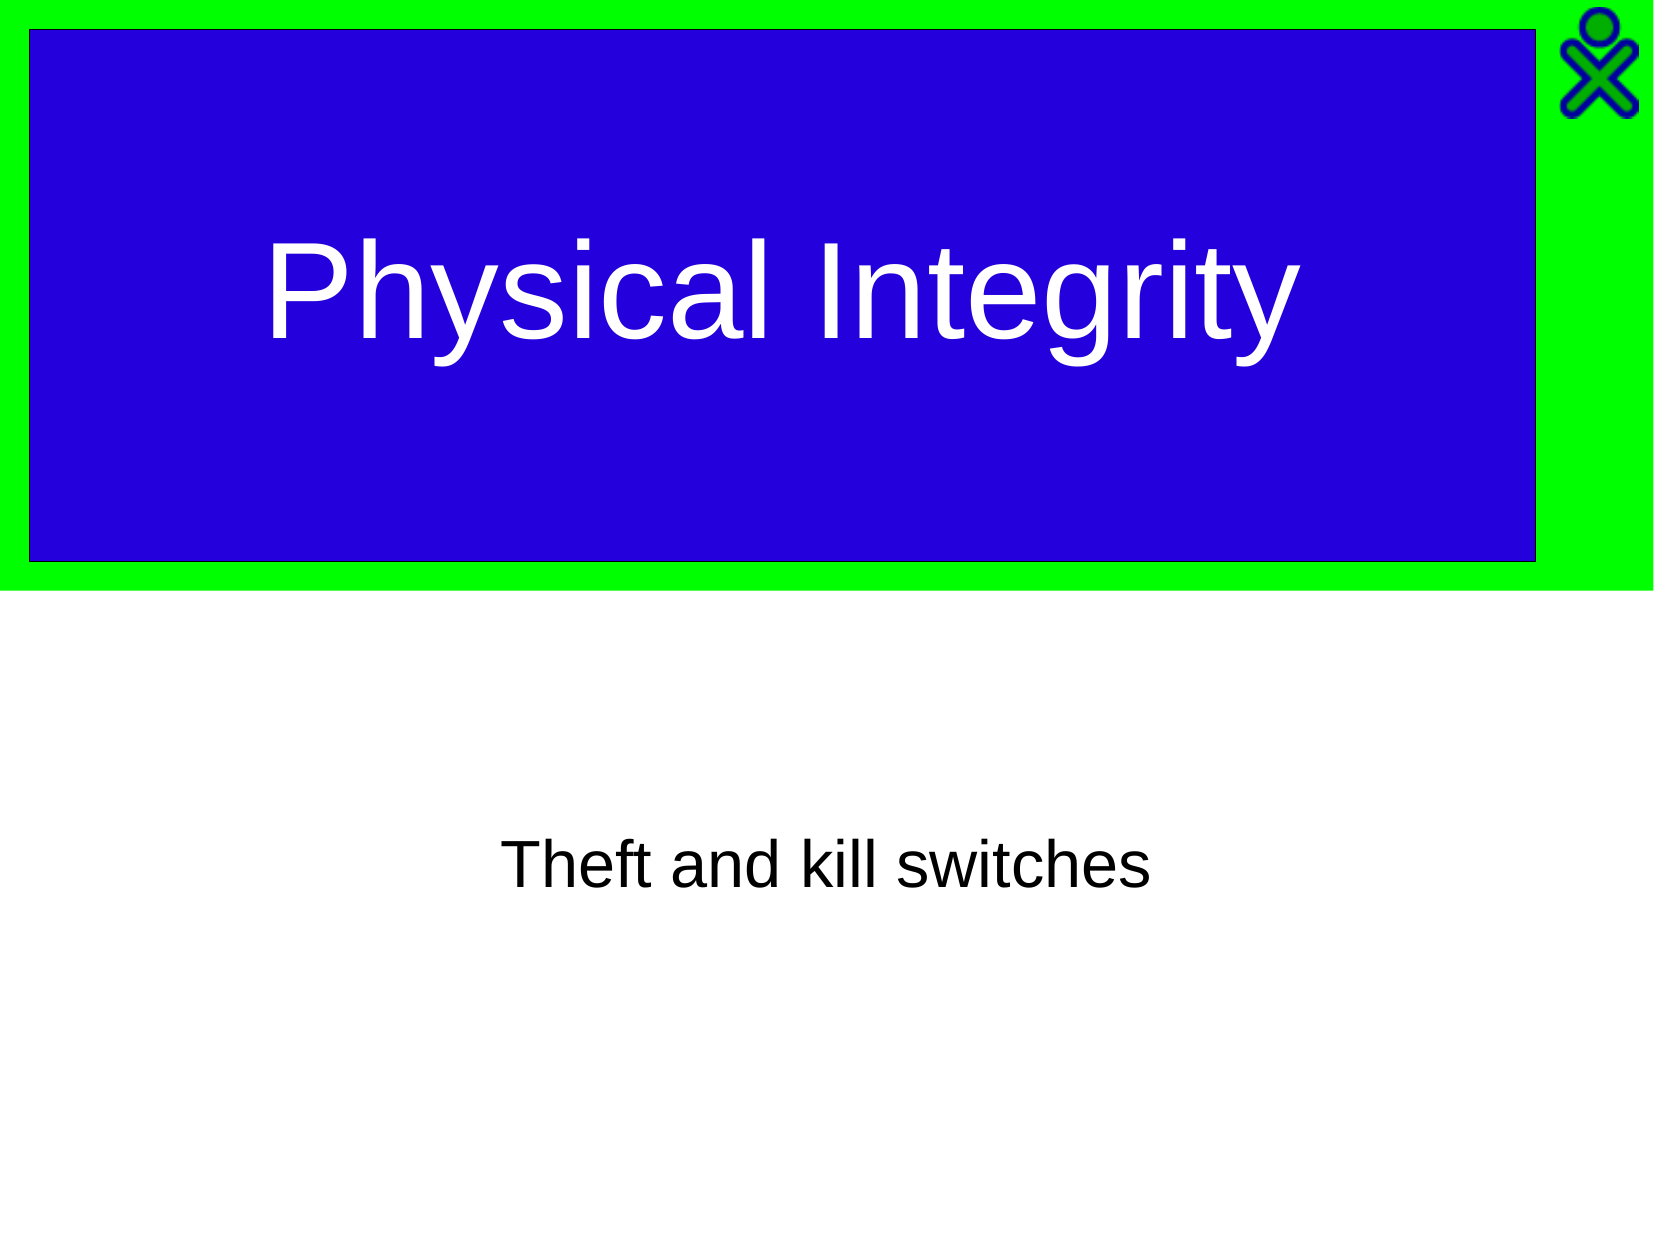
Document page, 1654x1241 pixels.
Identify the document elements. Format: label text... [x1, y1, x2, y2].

subtitle Theft and kill switches [82, 627, 1571, 1102]
picture [1559, 7, 1639, 119]
title Physical Integrity [59, 56, 1506, 525]
